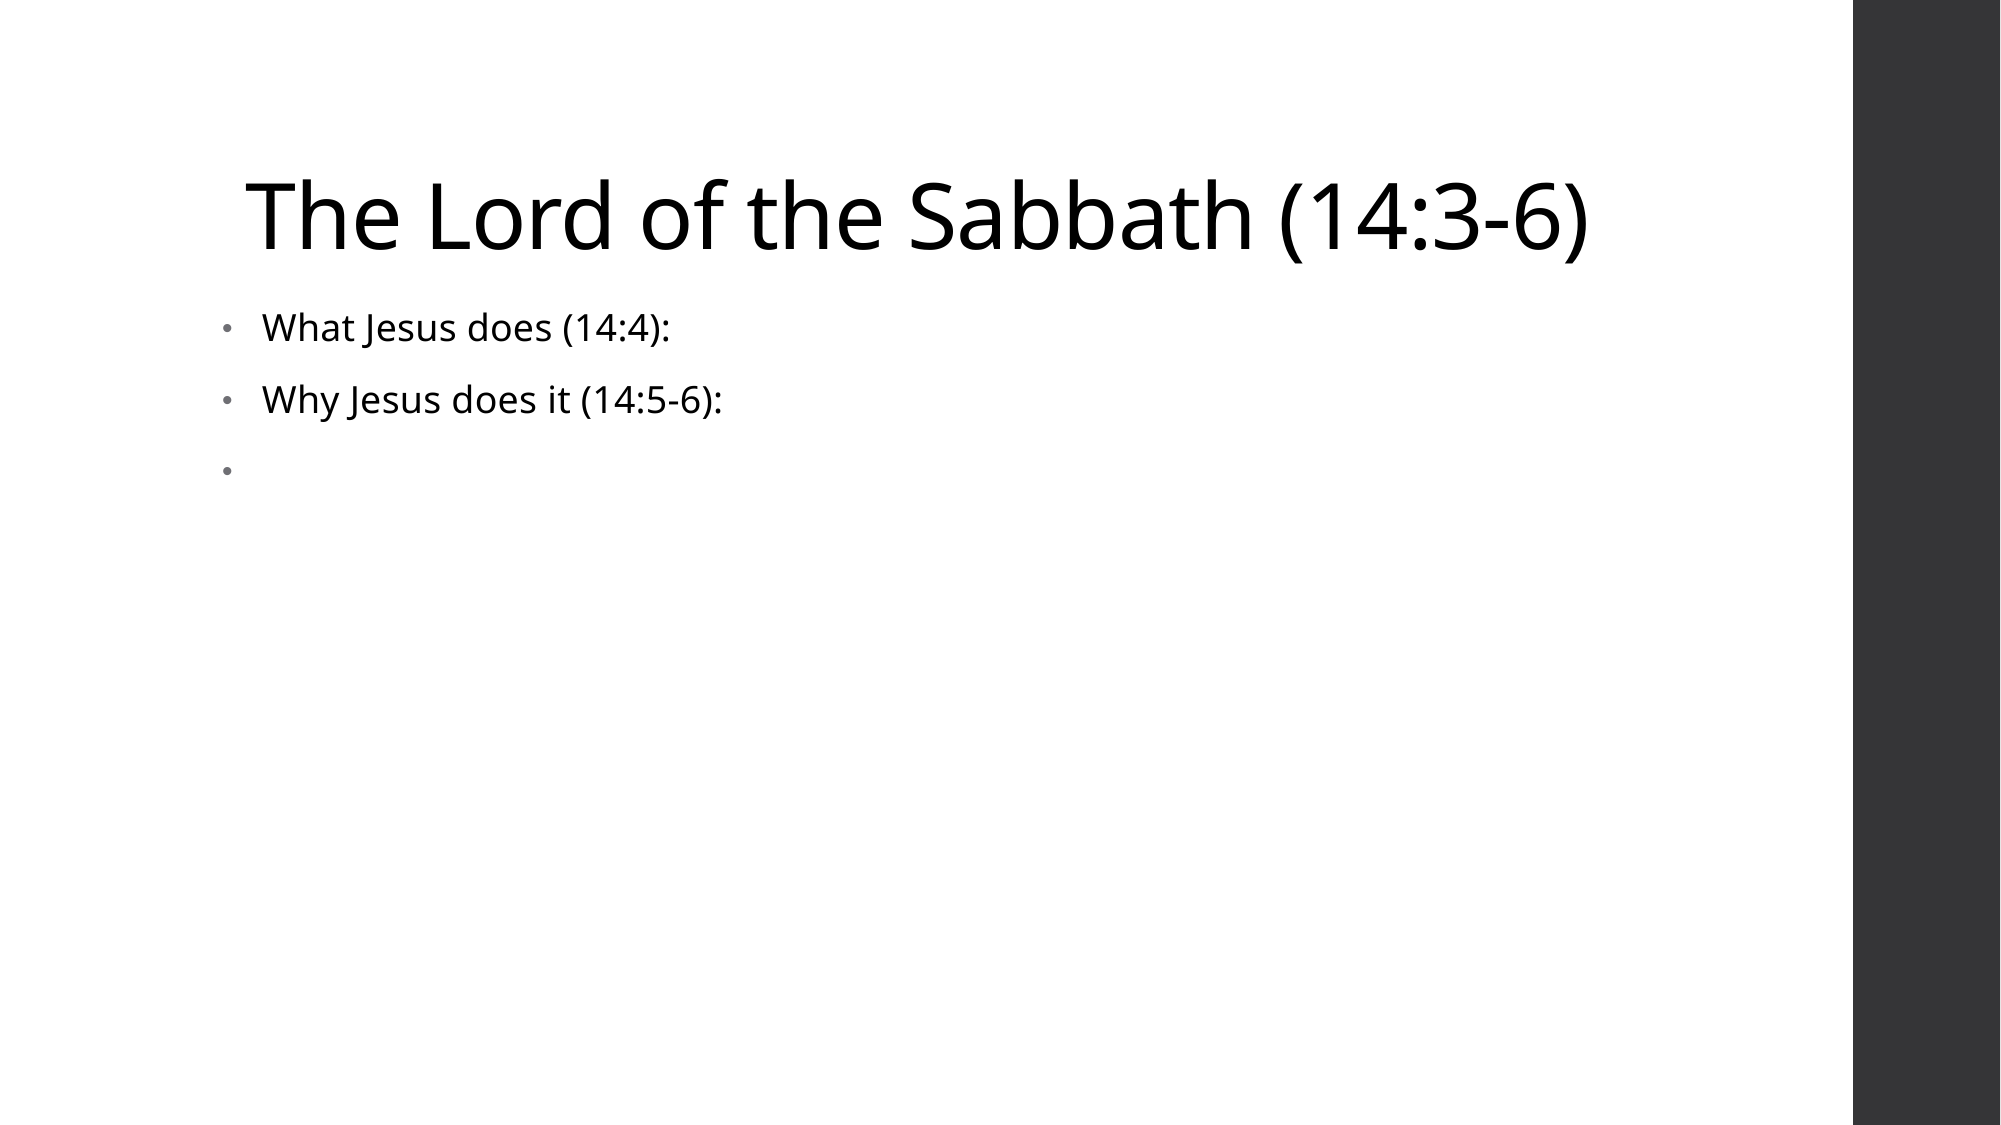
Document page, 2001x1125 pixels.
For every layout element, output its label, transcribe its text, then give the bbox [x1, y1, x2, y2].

list What Jesus does (14:4): Why Jesus does it (14:5-6): [206, 299, 1617, 1014]
title The Lord of the Sabbath (14:3-6) [206, 60, 1797, 278]
